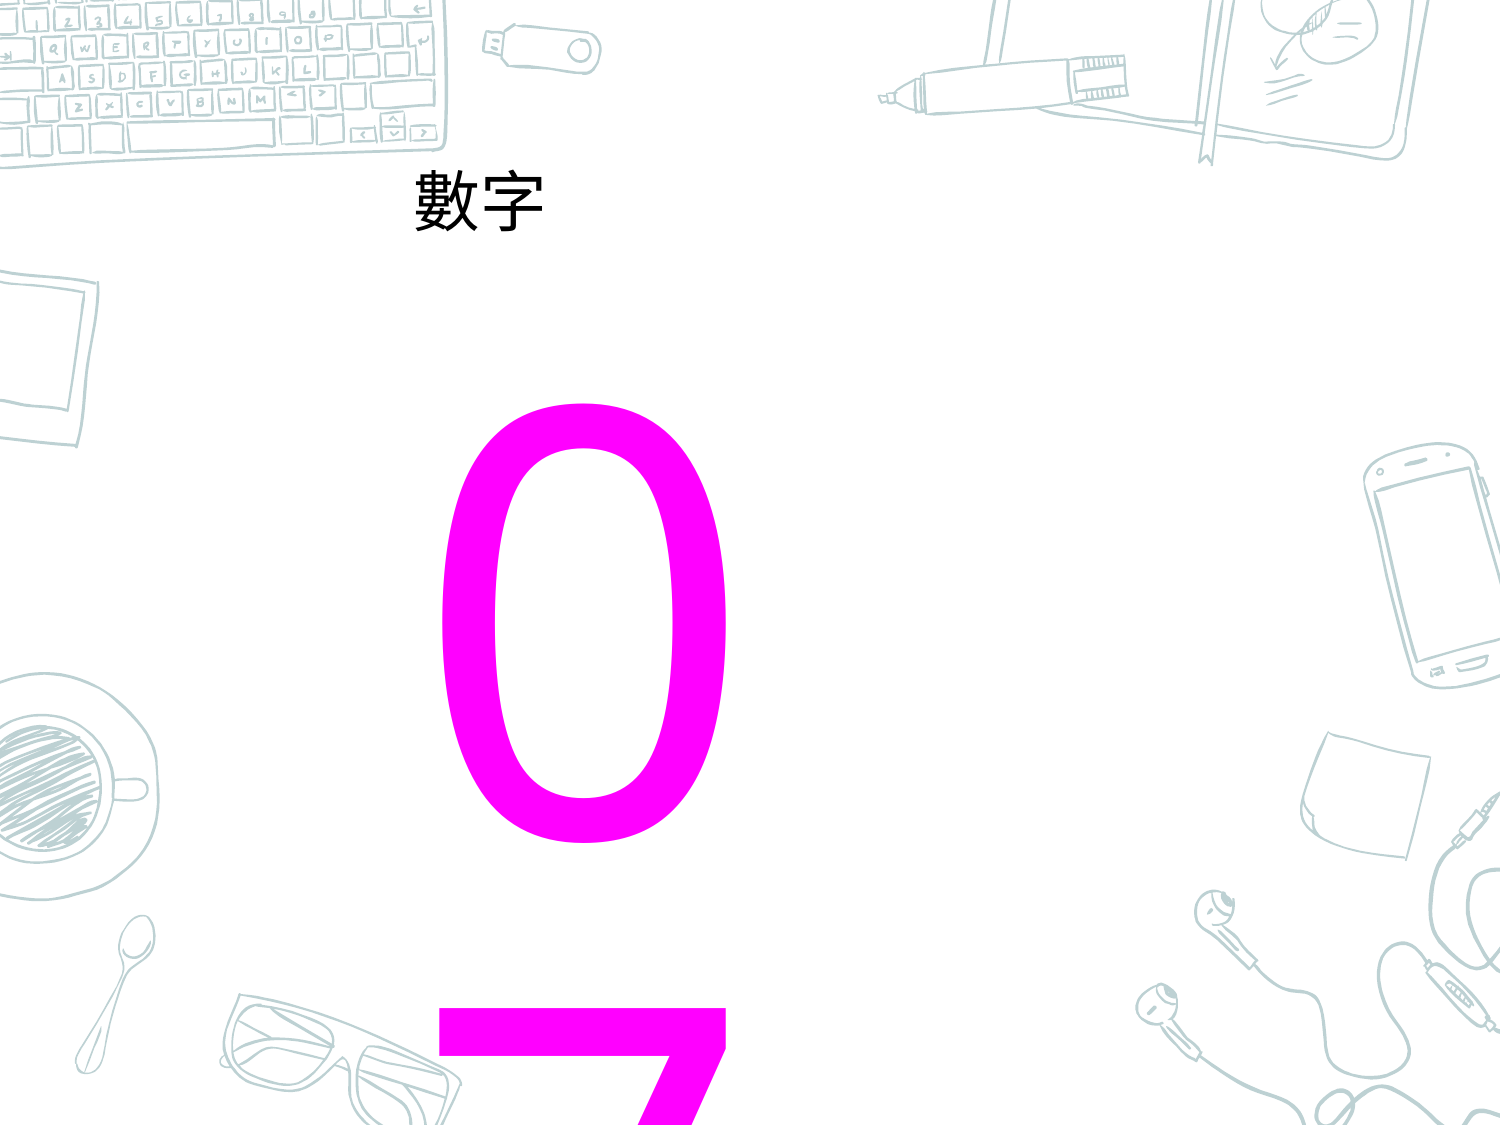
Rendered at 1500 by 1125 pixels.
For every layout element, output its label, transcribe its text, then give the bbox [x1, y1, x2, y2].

text_box 數字07 [398, 152, 1090, 973]
